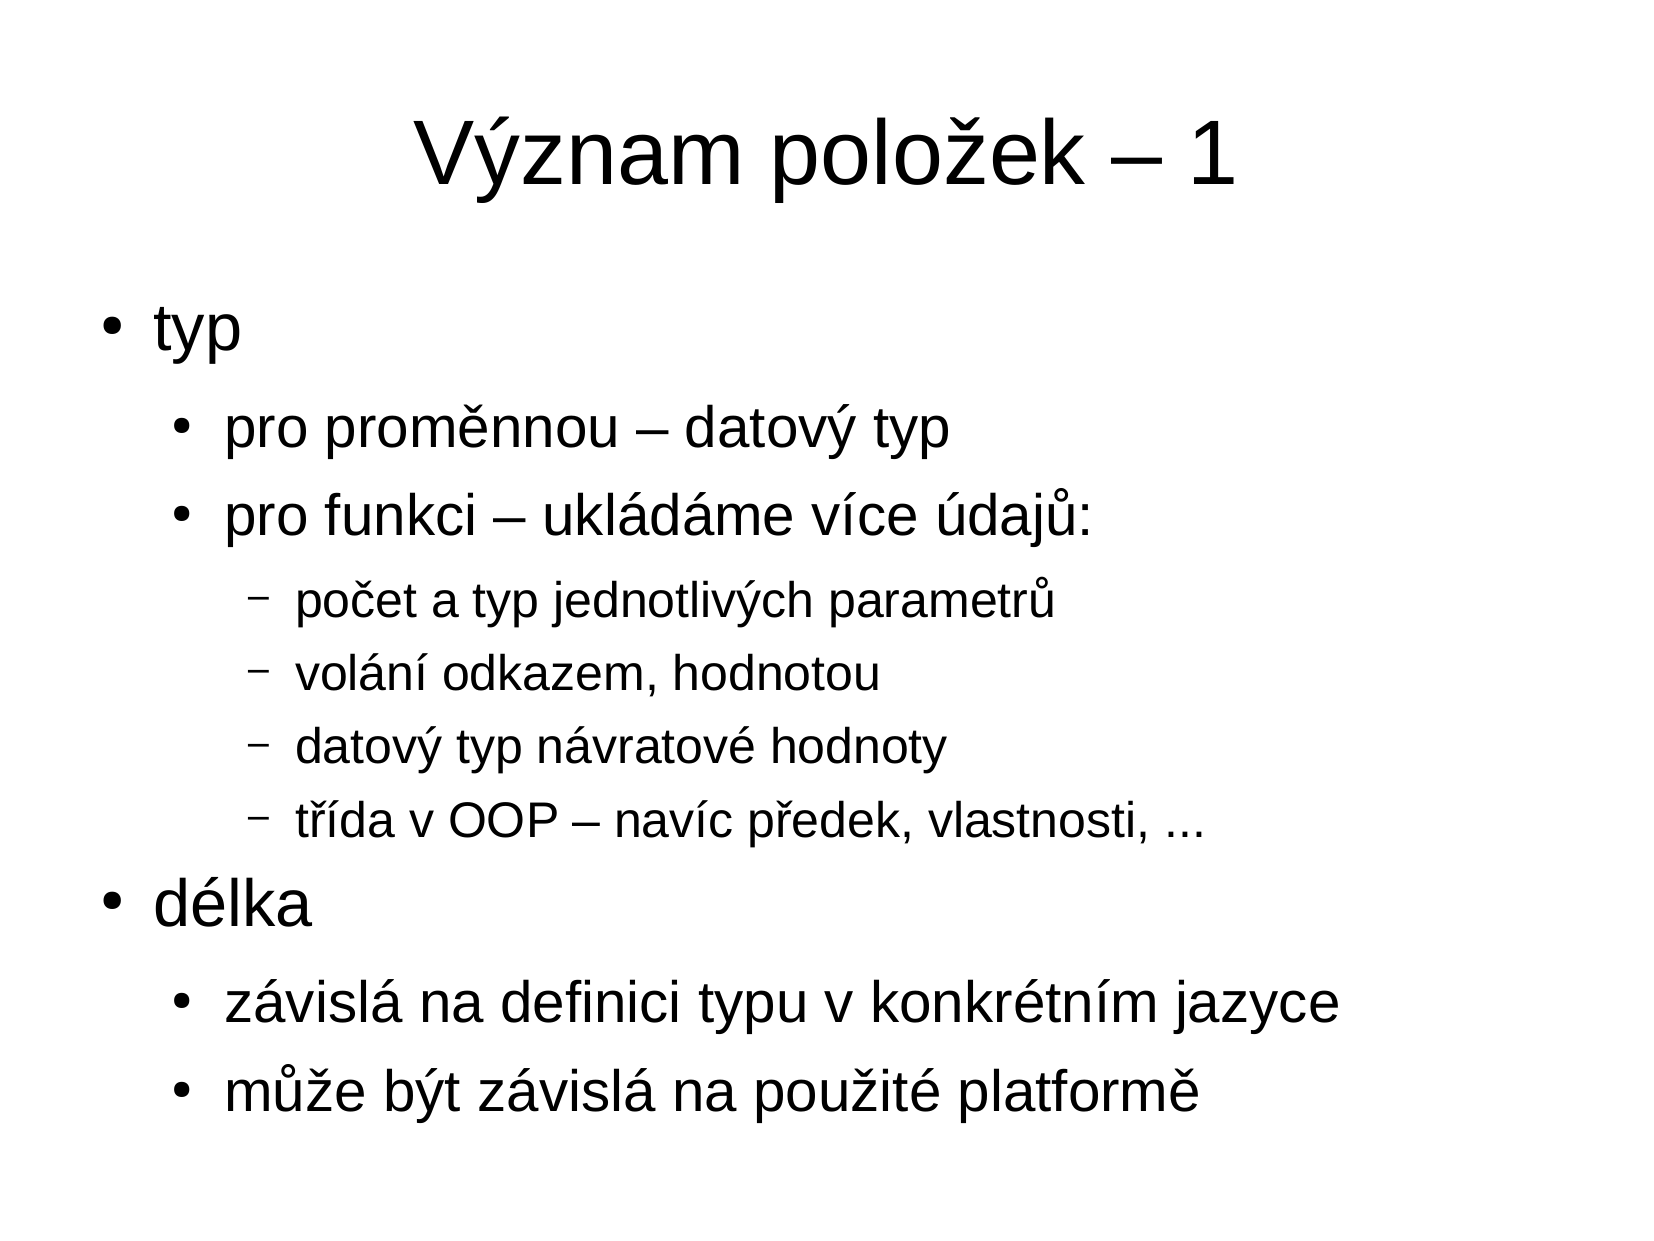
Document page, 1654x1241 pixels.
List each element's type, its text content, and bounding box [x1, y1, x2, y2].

list typ pro proměnnou – datový typ pro funkci – ukládáme více údajů: počet a typ jednotlivých parametrů volání odkazem, hodnotou datový typ návratové hodnoty třída v OOP – navíc předek, vlastnosti, ... délka závislá na definici typu v konkrétním jazyce může být závislá na použité platformě [82, 290, 1571, 1223]
title Význam položek – 1 [82, 56, 1571, 250]
